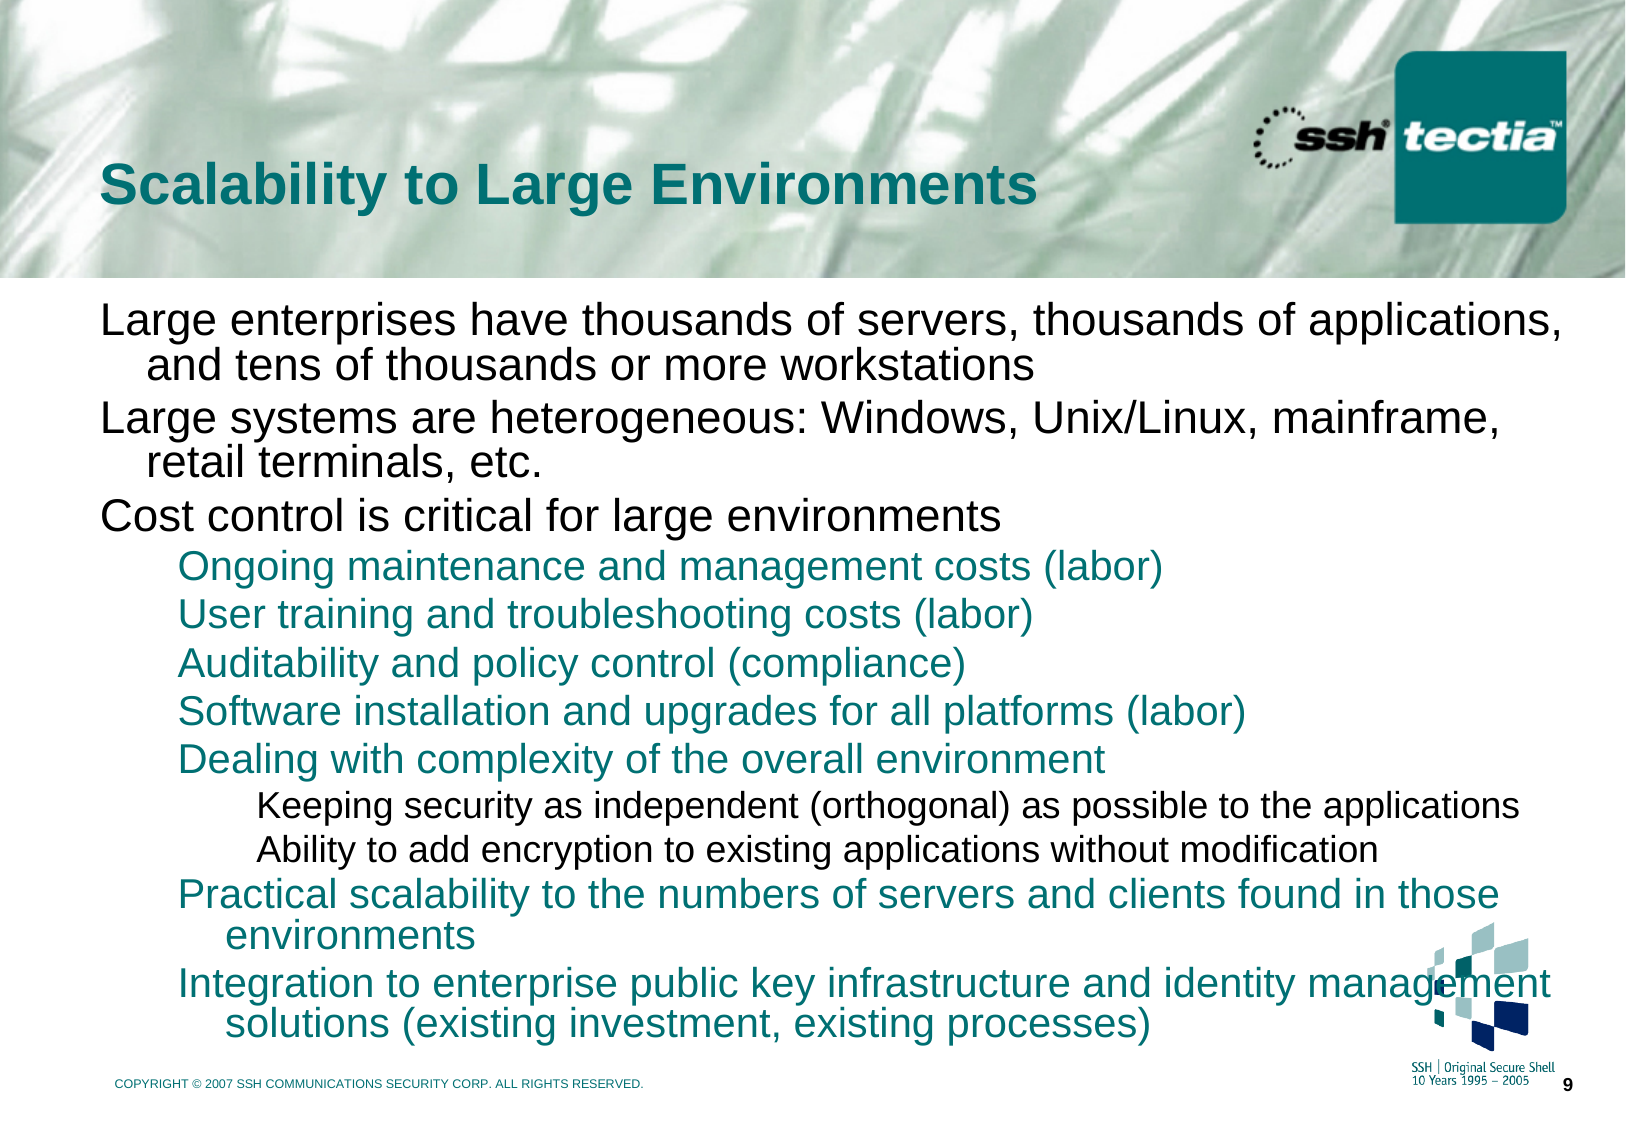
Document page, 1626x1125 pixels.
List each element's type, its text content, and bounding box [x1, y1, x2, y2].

title Scalability to Large Environments [99, 99, 1050, 276]
list Large enterprises have thousands of servers, thousands of applications, and tens of thousands or more workstations Large systems are heterogeneous: Windows, Unix/Linux, mainframe, retail terminals, etc. Cost control is critical for large environments Ongoing maintenance and management costs (labor) User training and troubleshooting costs (labor) Auditability and policy control (compliance) Software installation and upgrades for all platforms (labor) Dealing with complexity of the overall environment Keeping security as independent (orthogonal) as possible to the applications Ability to add encryption to existing applications without modification Practical scalability to the numbers of servers and clients found in those environments Integration to enterprise public key infrastructure and identity management solutions (existing investment, existing processes) [99, 299, 1575, 1097]
picture [0, 0, 1626, 278]
